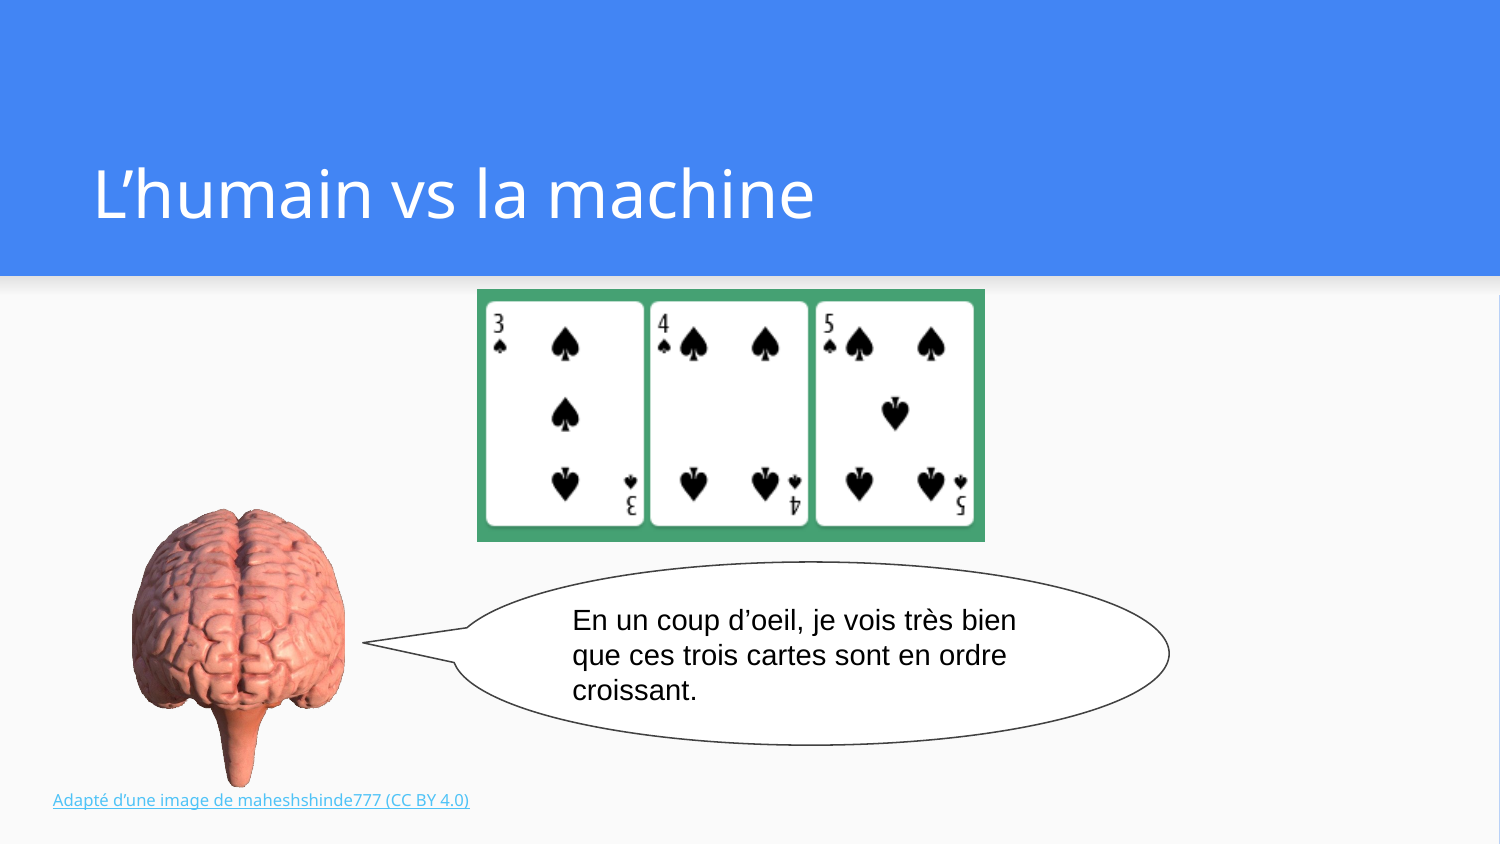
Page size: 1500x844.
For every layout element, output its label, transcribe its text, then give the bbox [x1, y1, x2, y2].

text_box En un coup d’oeil, je vois très bien que ces trois cartes sont en ordre croissant. [362, 561, 1170, 746]
picture [132, 507, 345, 774]
picture [477, 289, 985, 542]
title L’humain vs la machine [77, 121, 1427, 248]
text_box Adapté d’une image de maheshshinde777 (CC BY 4.0) [14, 774, 508, 844]
